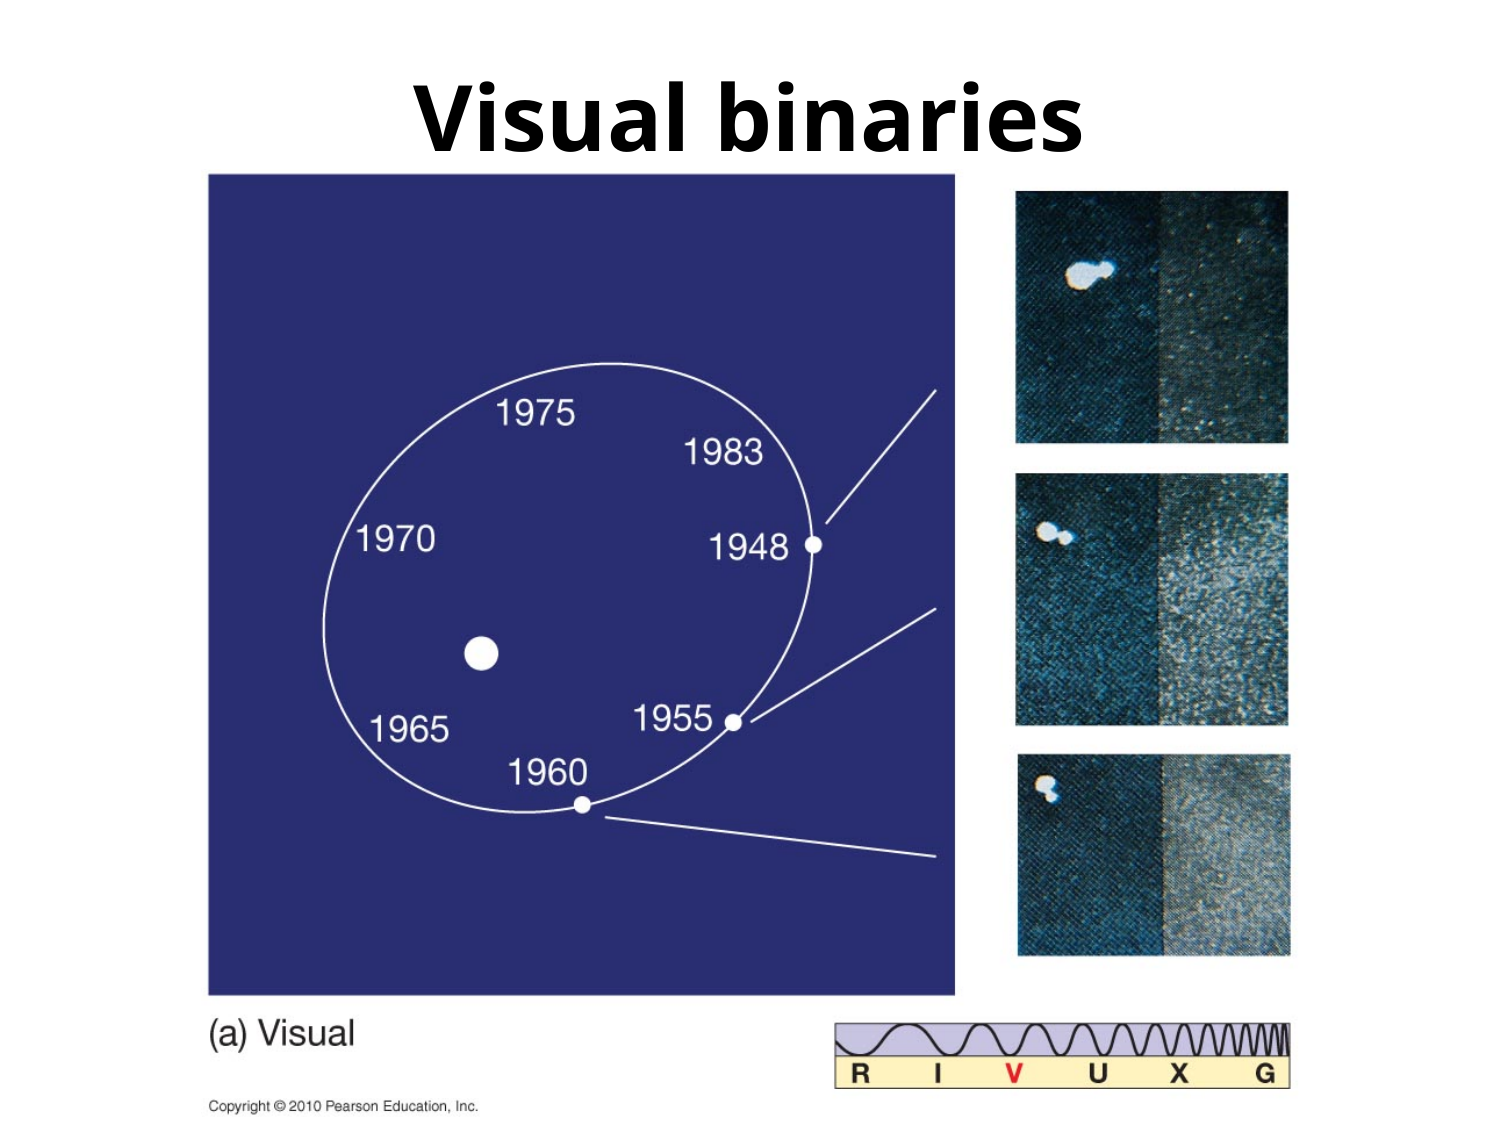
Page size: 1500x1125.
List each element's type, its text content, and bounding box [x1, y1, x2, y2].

title Visual binaries [30, 62, 1471, 170]
picture [201, 170, 1299, 1125]
